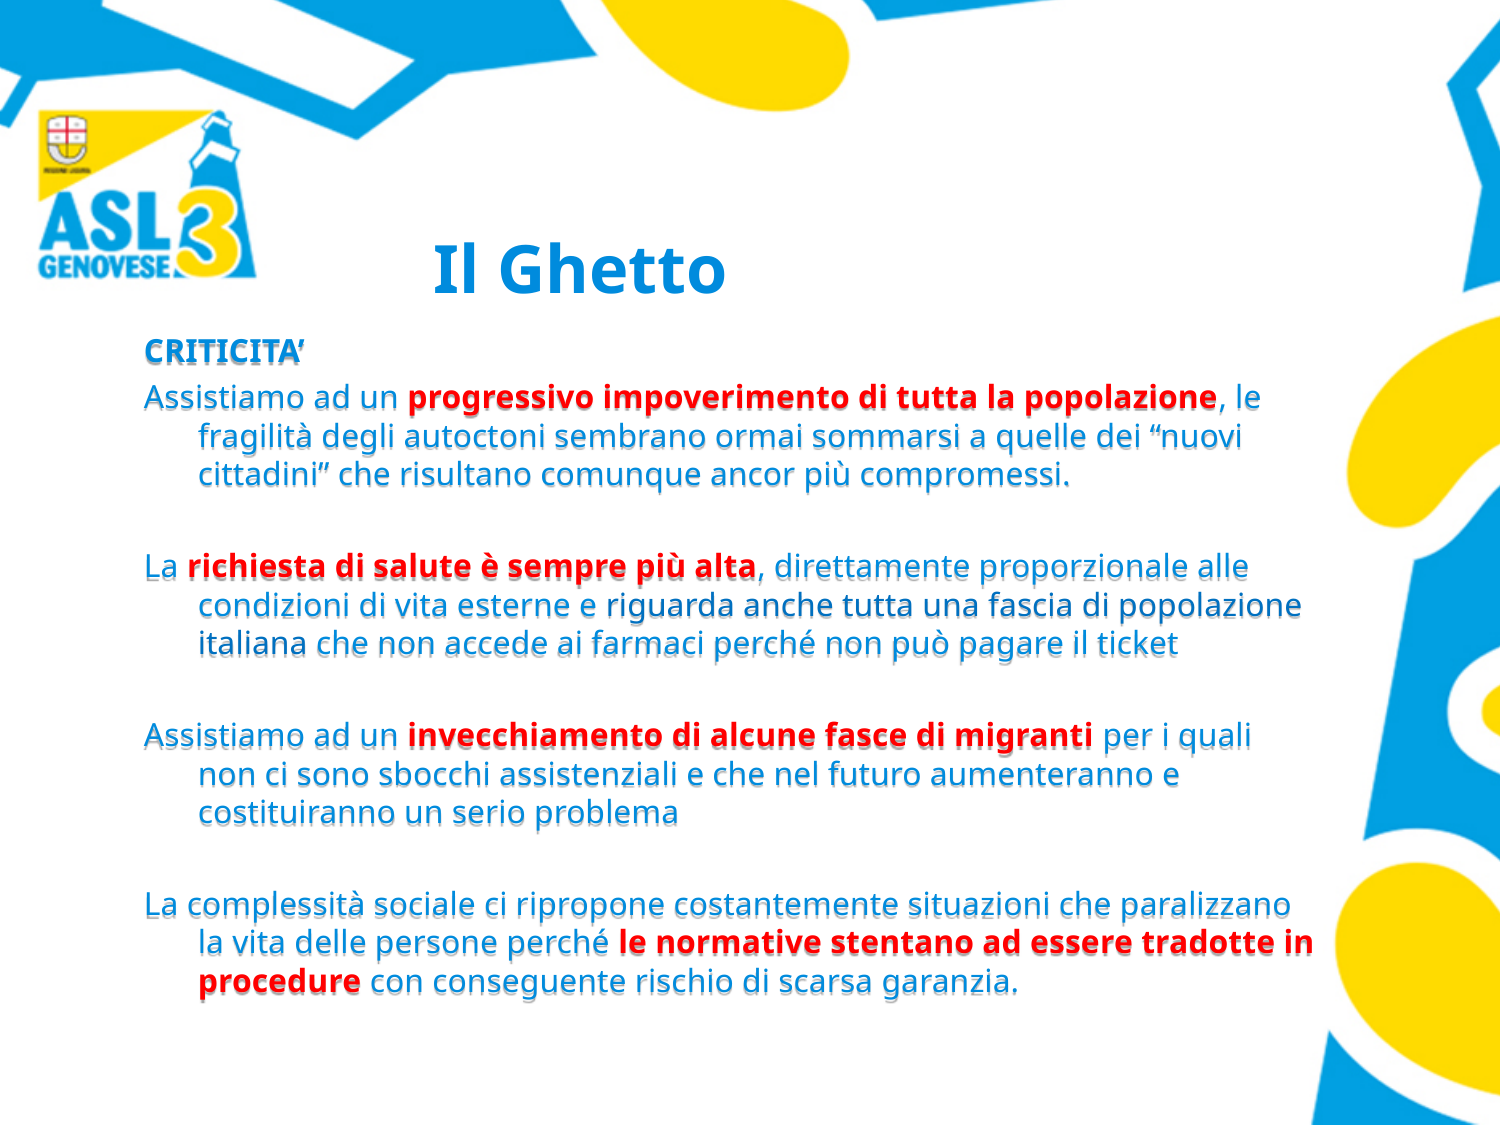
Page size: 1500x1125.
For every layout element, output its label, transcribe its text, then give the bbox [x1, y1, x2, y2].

list CRITICITA’ Assistiamo ad un progressivo impoverimento di tutta la popolazione, le fragilità degli autoctoni sembrano ormai sommarsi a quelle dei “nuovi cittadini” che risultano comunque ancor più compromessi. La richiesta di salute è sempre più alta, direttamente proporzionale alle condizioni di vita esterne e riguarda anche tutta una fascia di popolazione italiana che non accede ai farmaci perché non può pagare il ticket Assistiamo ad un invecchiamento di alcune fasce di migranti per i quali non ci sono sbocchi assistenziali e che nel futuro aumenteranno e costituiranno un serio problema La complessità sociale ci ripropone costantemente situazioni che paralizzano la vita delle persone perché le normative stentano ad essere tradotte in procedure con conseguente rischio di scarsa garanzia. [75, 276, 1331, 1017]
text_box Il Ghetto [418, 219, 1367, 335]
